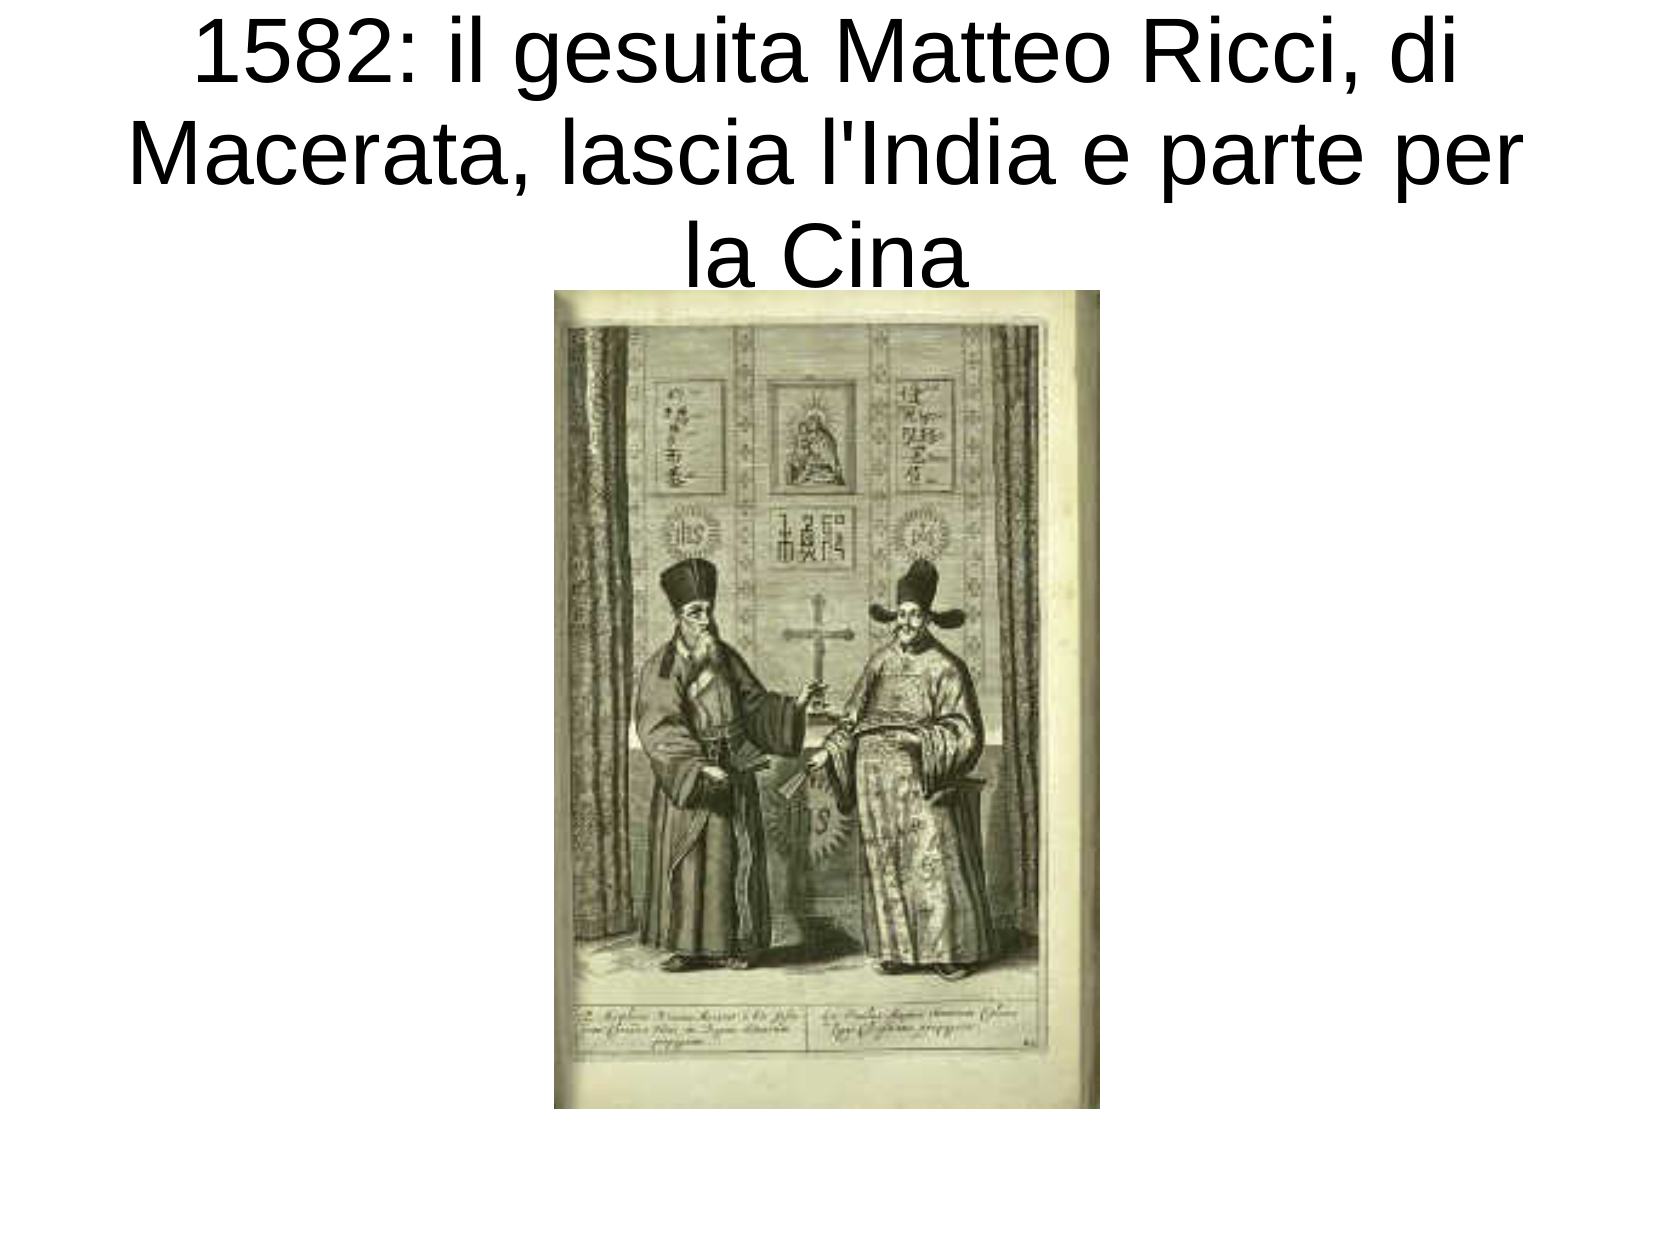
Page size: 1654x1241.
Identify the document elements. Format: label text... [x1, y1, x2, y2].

picture [554, 290, 1100, 1109]
title 1582: il gesuita Matteo Ricci, di Macerata, lascia l'India e parte per la Cina [82, 0, 1571, 307]
